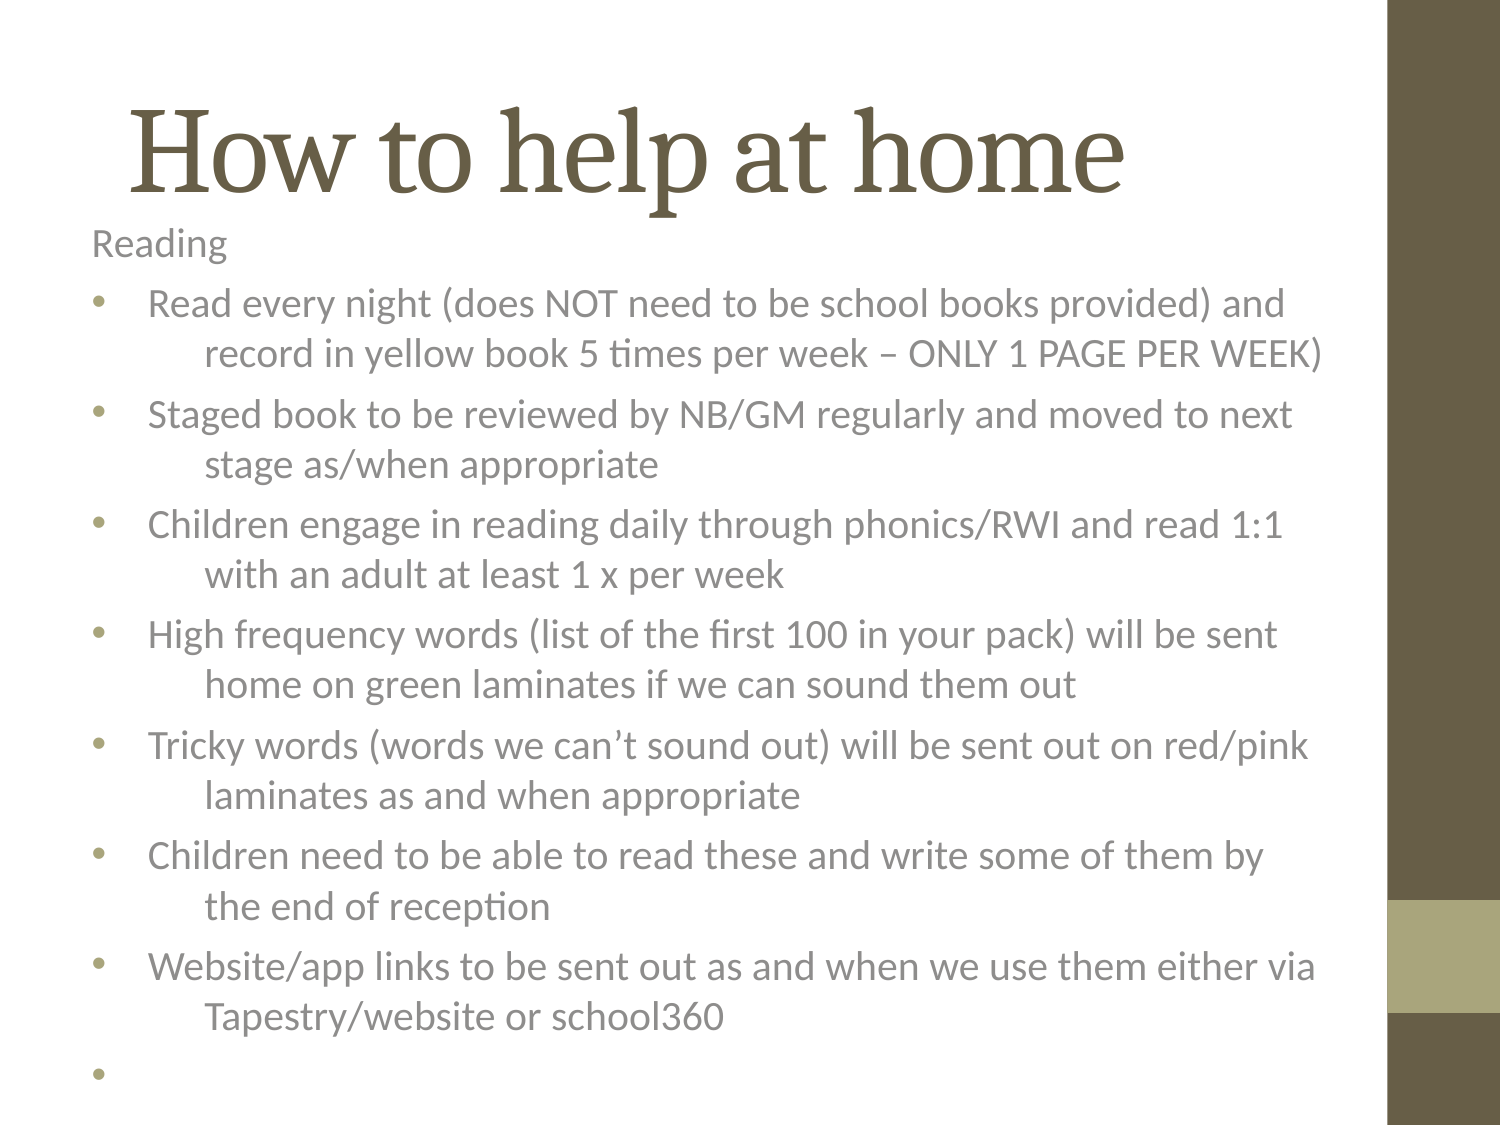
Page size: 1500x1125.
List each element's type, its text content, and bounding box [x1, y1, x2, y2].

subtitle Reading Read every night (does NOT need to be school books provided) and record in yellow book 5 times per week – ONLY 1 PAGE PER WEEK) Staged book to be reviewed by NB/GM regularly and moved to next stage as/when appropriate Children engage in reading daily through phonics/RWI and read 1:1 with an adult at least 1 x per week High frequency words (list of the first 100 in your pack) will be sent home on green laminates if we can sound them out Tricky words (words we can’t sound out) will be sent out on red/pink laminates as and when appropriate Children need to be able to read these and write some of them by the end of reception Website/app links to be sent out as and when we use them either via Tapestry/website or school360 [76, 208, 1341, 1083]
title How to help at home [112, 62, 1388, 185]
